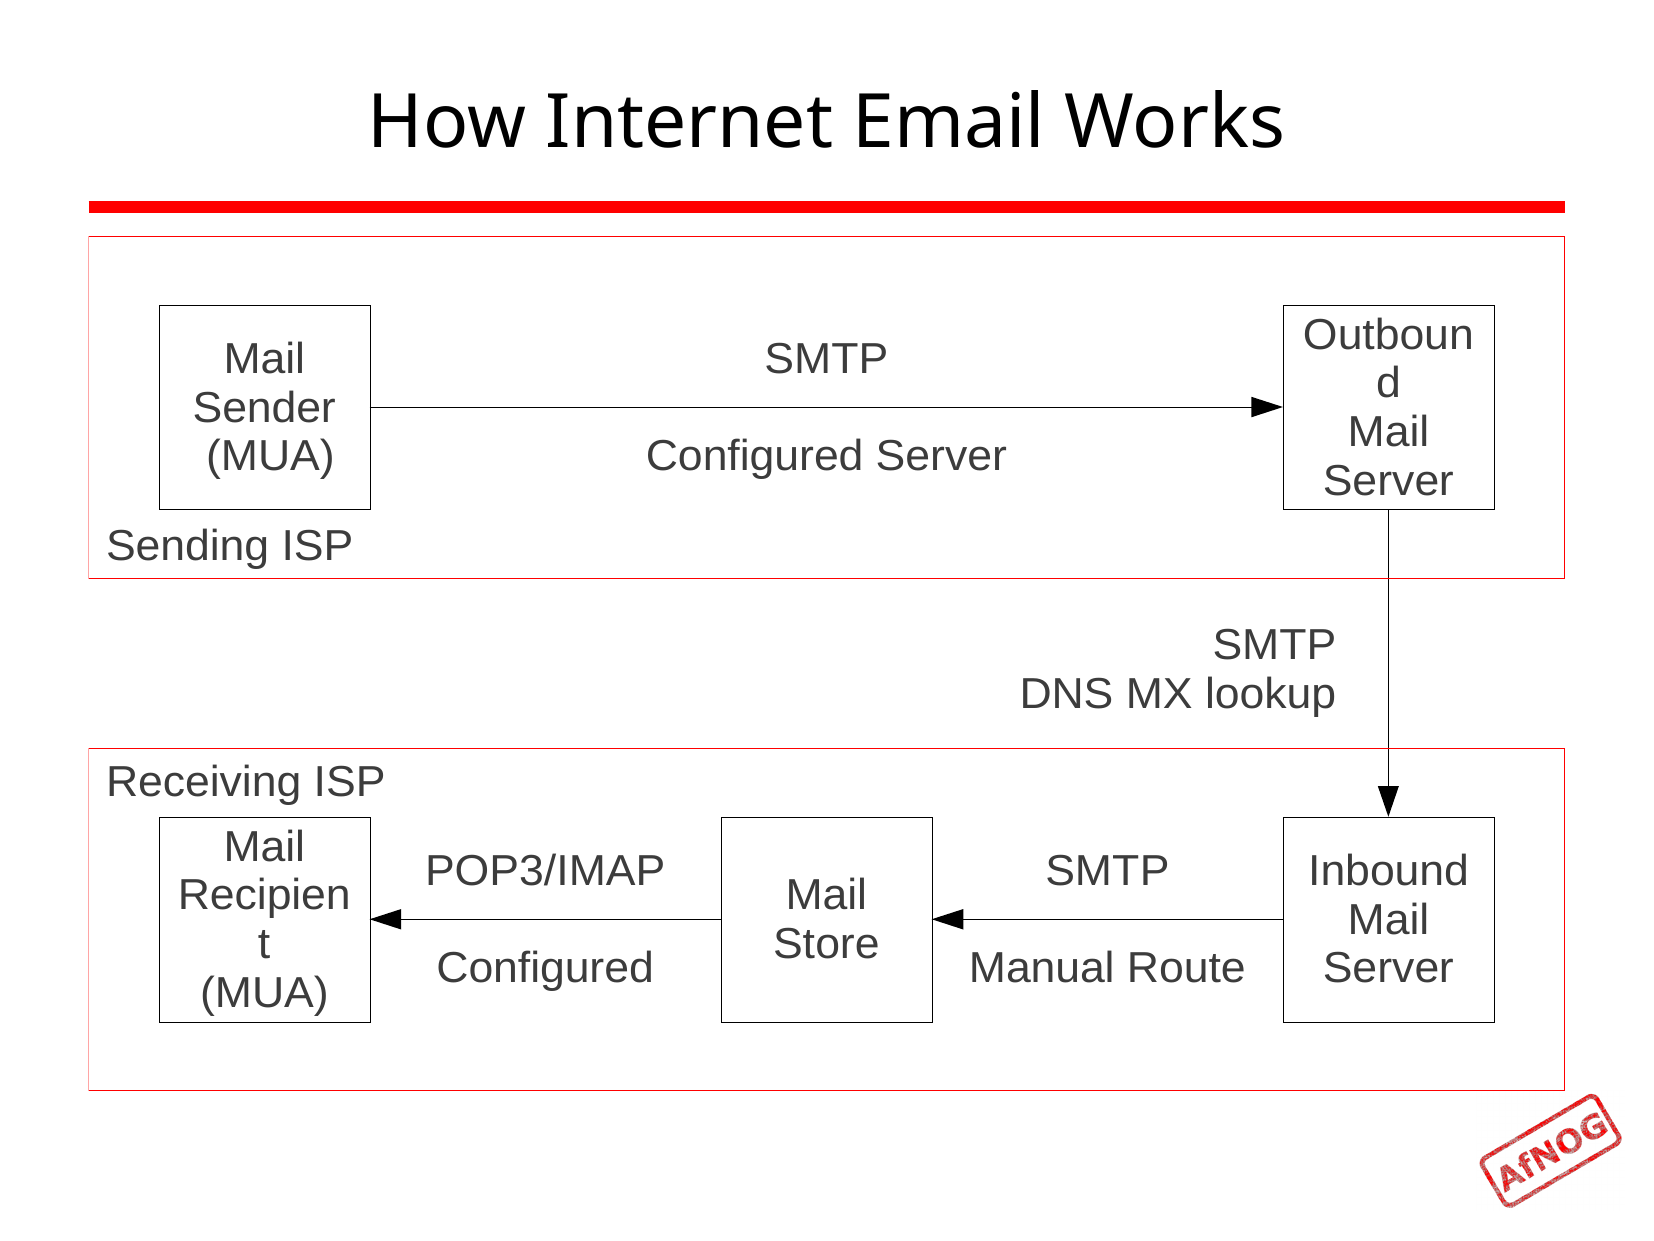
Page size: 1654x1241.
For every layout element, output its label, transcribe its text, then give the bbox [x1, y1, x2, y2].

chart [88, 236, 1603, 1123]
title How Internet Email Works [88, 29, 1565, 207]
picture [1476, 1090, 1625, 1211]
